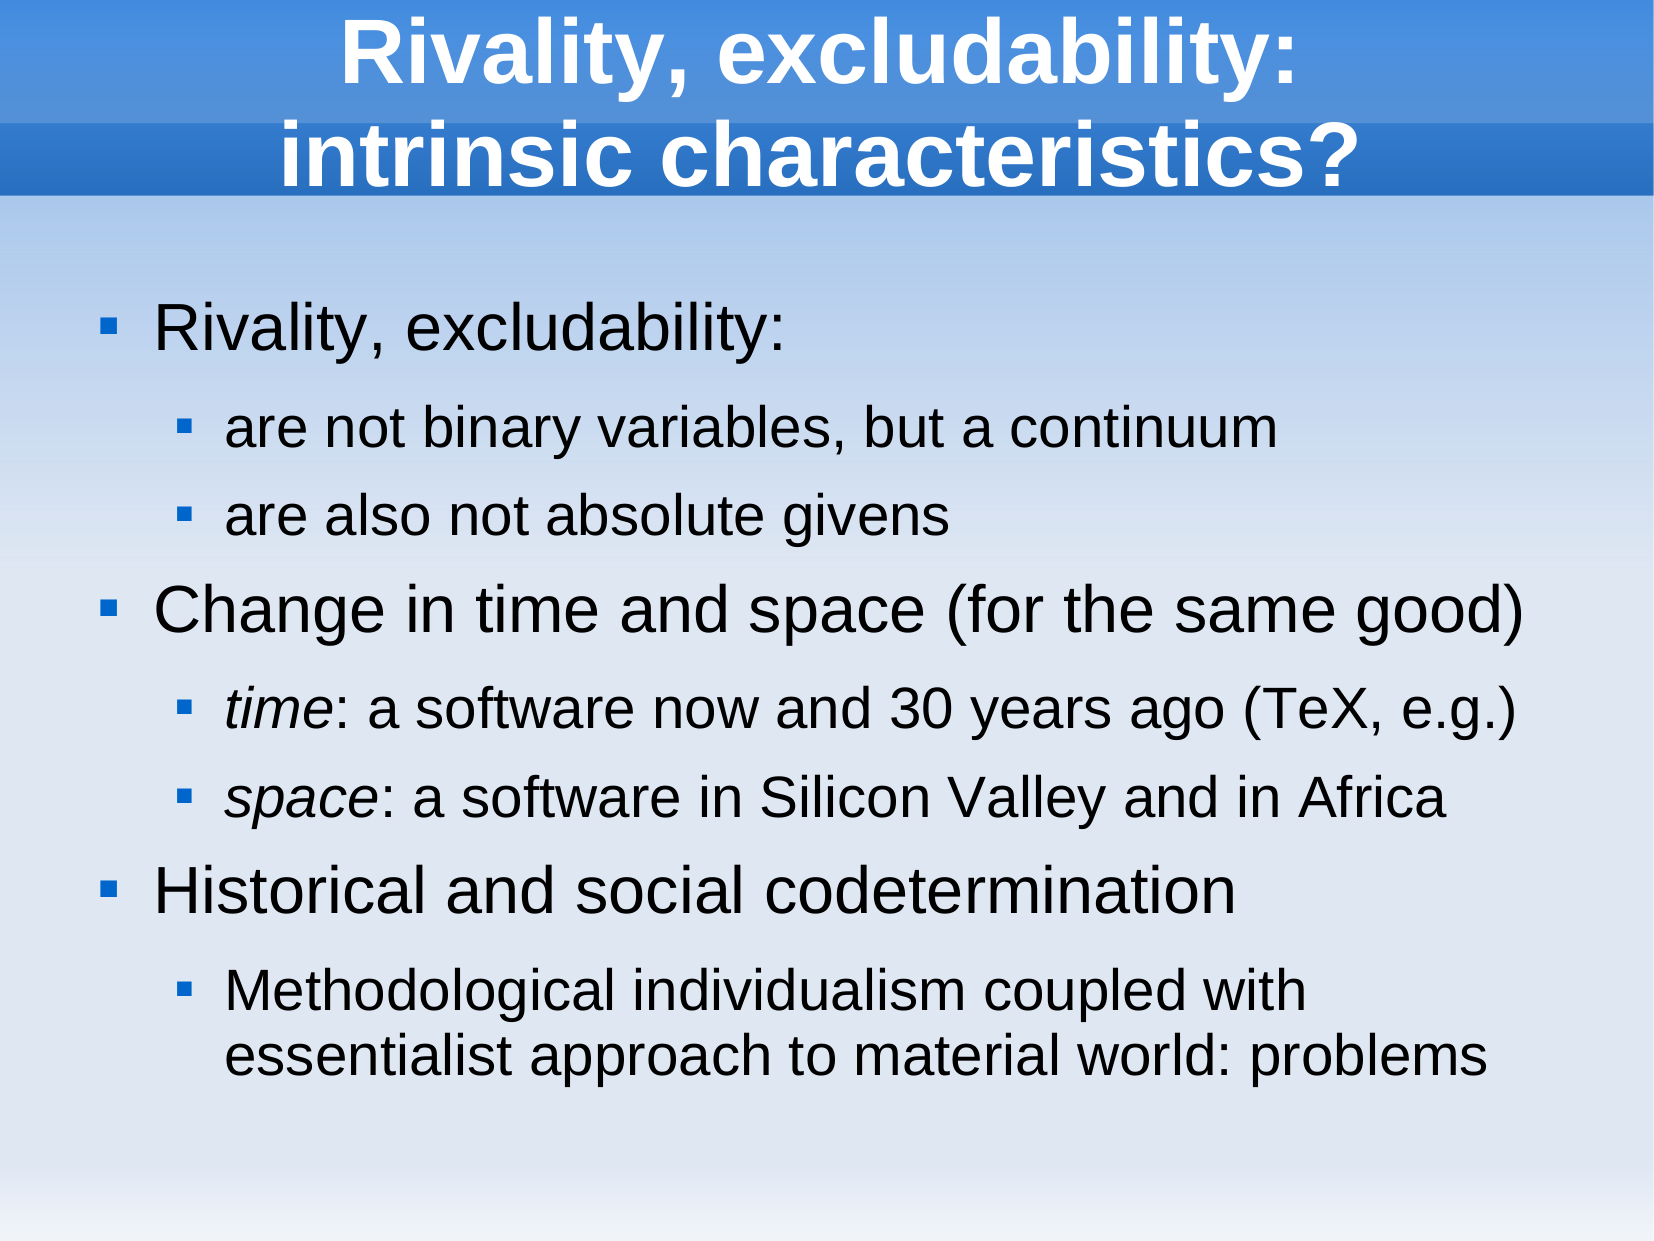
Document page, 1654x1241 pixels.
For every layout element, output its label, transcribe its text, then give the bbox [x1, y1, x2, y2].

picture [0, 0, 1654, 1241]
list Rivality, excludability: are not binary variables, but a continuum are also not absolute givens Change in time and space (for the same good) time: a software now and 30 years ago (TeX, e.g.) space: a software in Silicon Valley and in Africa Historical and social codetermination Methodological individualism coupled with essentialist approach to material world: problems [82, 290, 1571, 1094]
title Rivality, excludability: intrinsic characteristics? [76, 1, 1565, 207]
